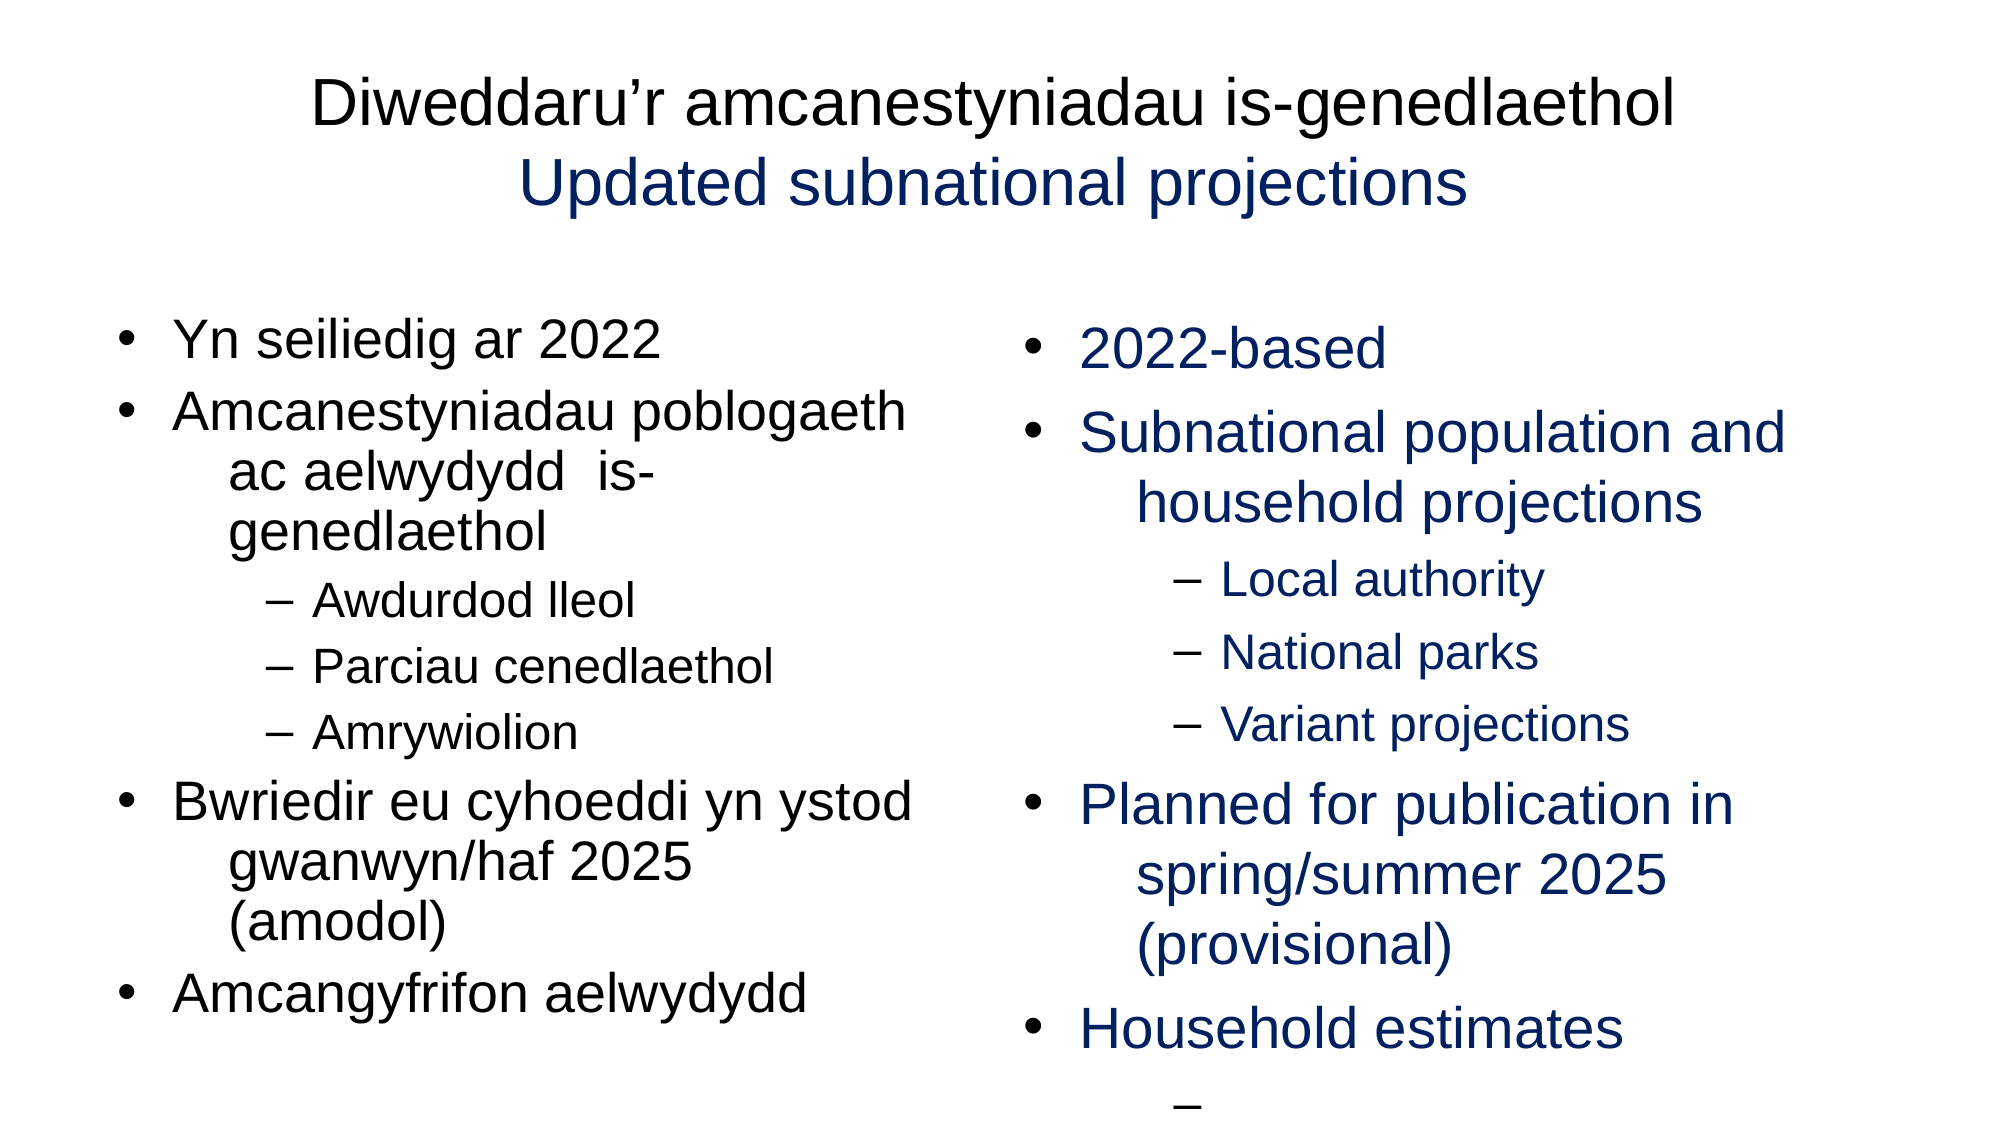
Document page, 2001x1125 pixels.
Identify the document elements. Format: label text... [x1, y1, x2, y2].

text_box 2022-based Subnational population and household projections Local authority National parks Variant projections Planned for publication in spring/summer 2025 (provisional) Household estimates [1008, 302, 1922, 1081]
list Yn seiliedig ar 2022 Amcanestyniadau poblogaeth ac aelwydydd is-genedlaethol Awdurdod lleol Parciau cenedlaethol Amrywiolion Bwriedir eu cyhoeddi yn ystod gwanwyn/haf 2025 (amodol) Amcangyfrifon aelwydydd [102, 302, 941, 1036]
title Diweddaru’r amcanestyniadau is-genedlaethol Updated subnational projections [19, 45, 1969, 233]
